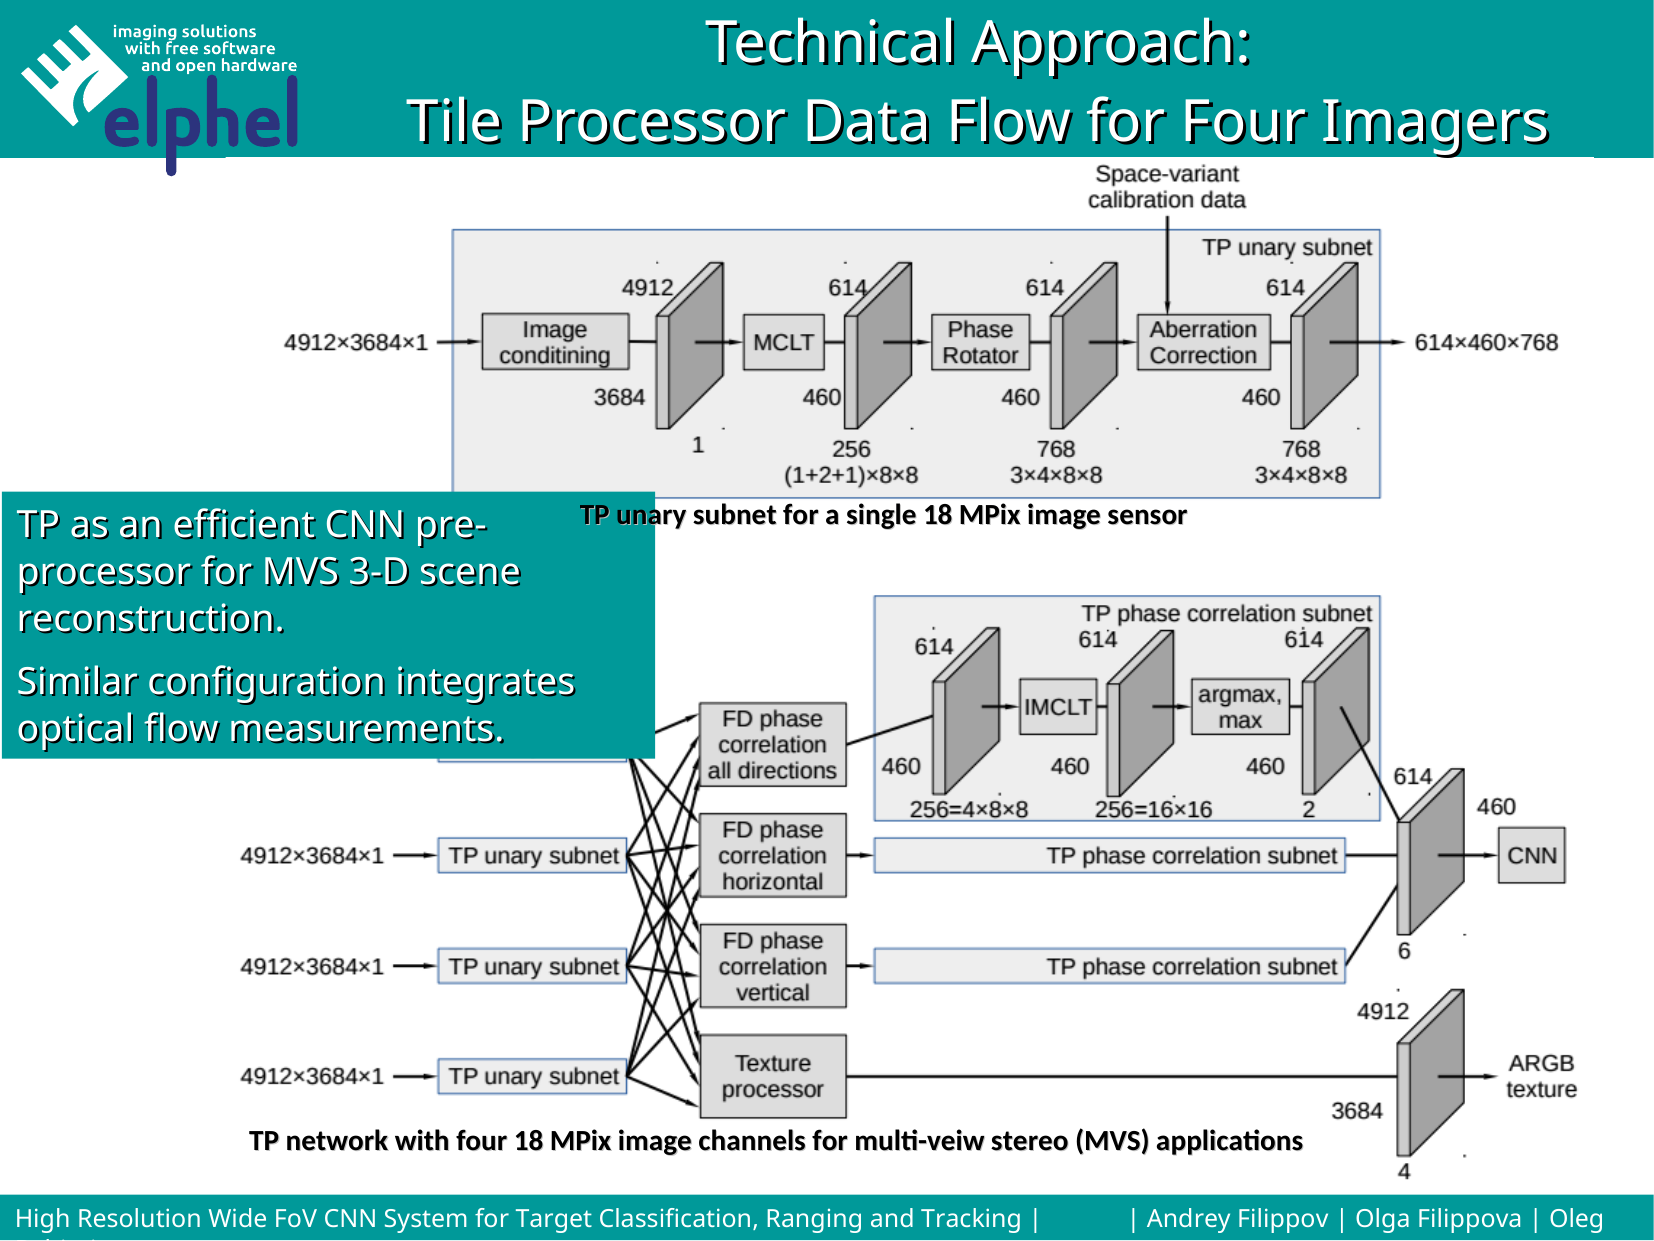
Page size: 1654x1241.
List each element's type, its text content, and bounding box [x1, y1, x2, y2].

picture [225, 157, 1594, 1190]
text_box TP network with four 18 MPix image channels for multi-veiw stereo (MVS) applications [231, 1121, 1347, 1168]
text_box TP unary subnet for a single 18 MPix image sensor [561, 495, 1214, 540]
title Technical Approach: Tile Processor Data Flow for Four Imagers [314, 0, 1643, 158]
text_box TP as an efficient CNN pre-processor for MVS 3-D scene reconstruction. Similar configuration integrates optical flow measurements. [1, 491, 656, 759]
